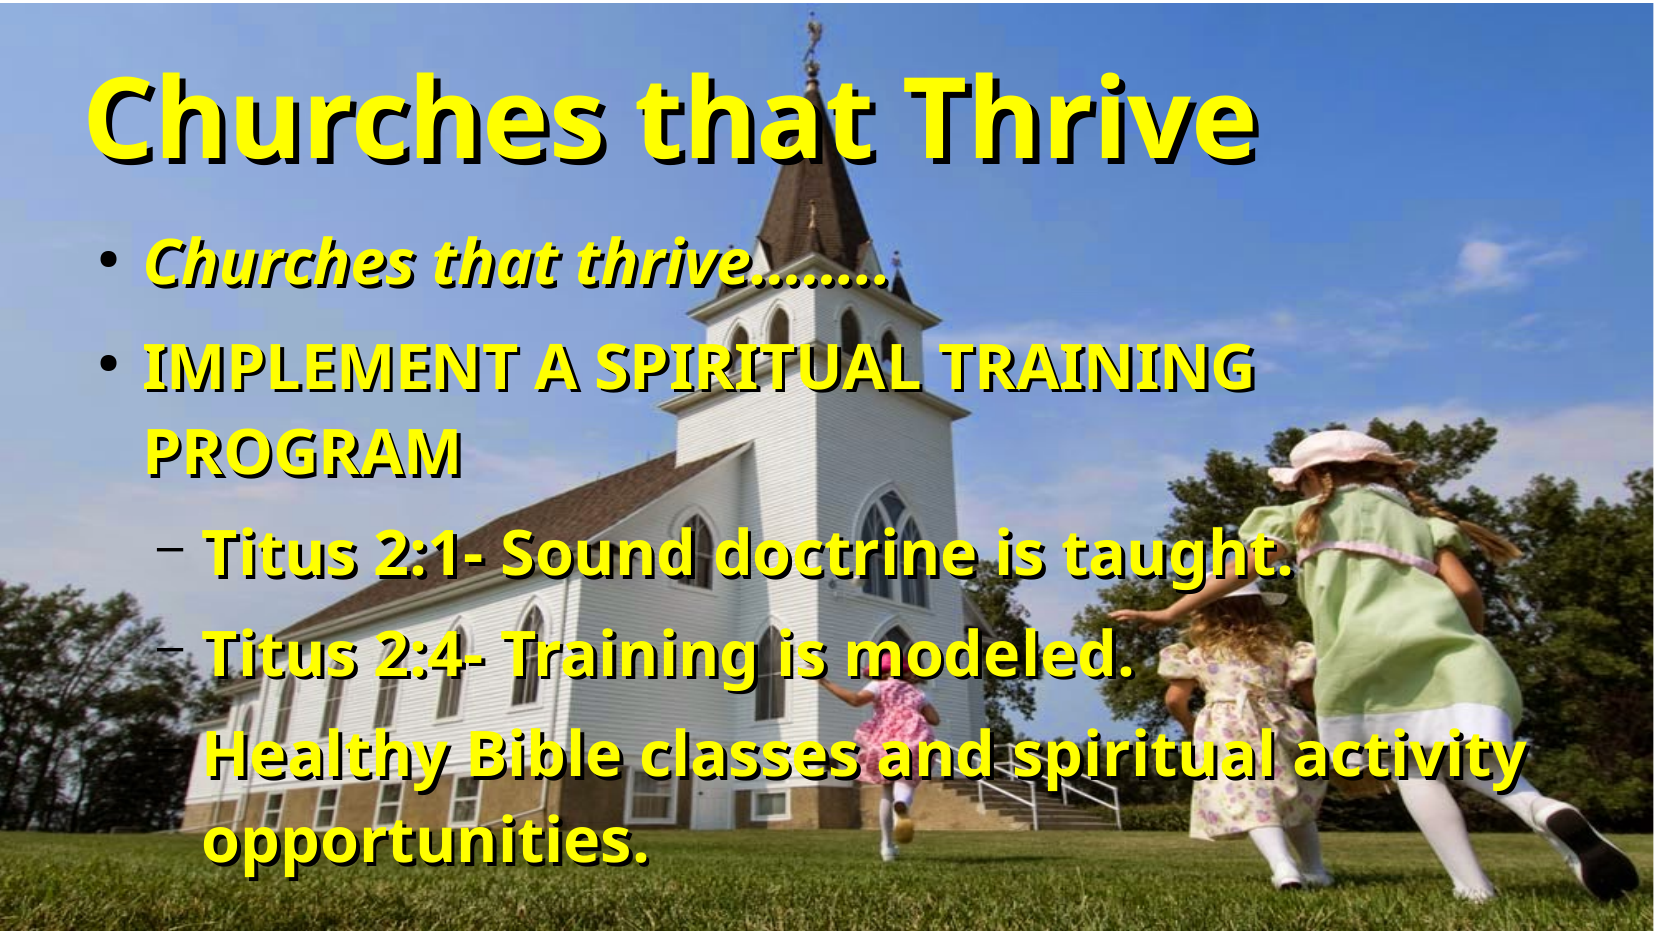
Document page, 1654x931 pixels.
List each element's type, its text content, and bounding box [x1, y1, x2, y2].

picture [0, 3, 1654, 931]
list Churches that thrive…….. IMPLEMENT A SPIRITUAL TRAINING PROGRAM Titus 2:1- Sound doctrine is taught. Titus 2:4- Training is modeled. Healthy Bible classes and spiritual activity opportunities. [82, 217, 1571, 886]
title Churches that Thrive [82, 37, 1571, 193]
